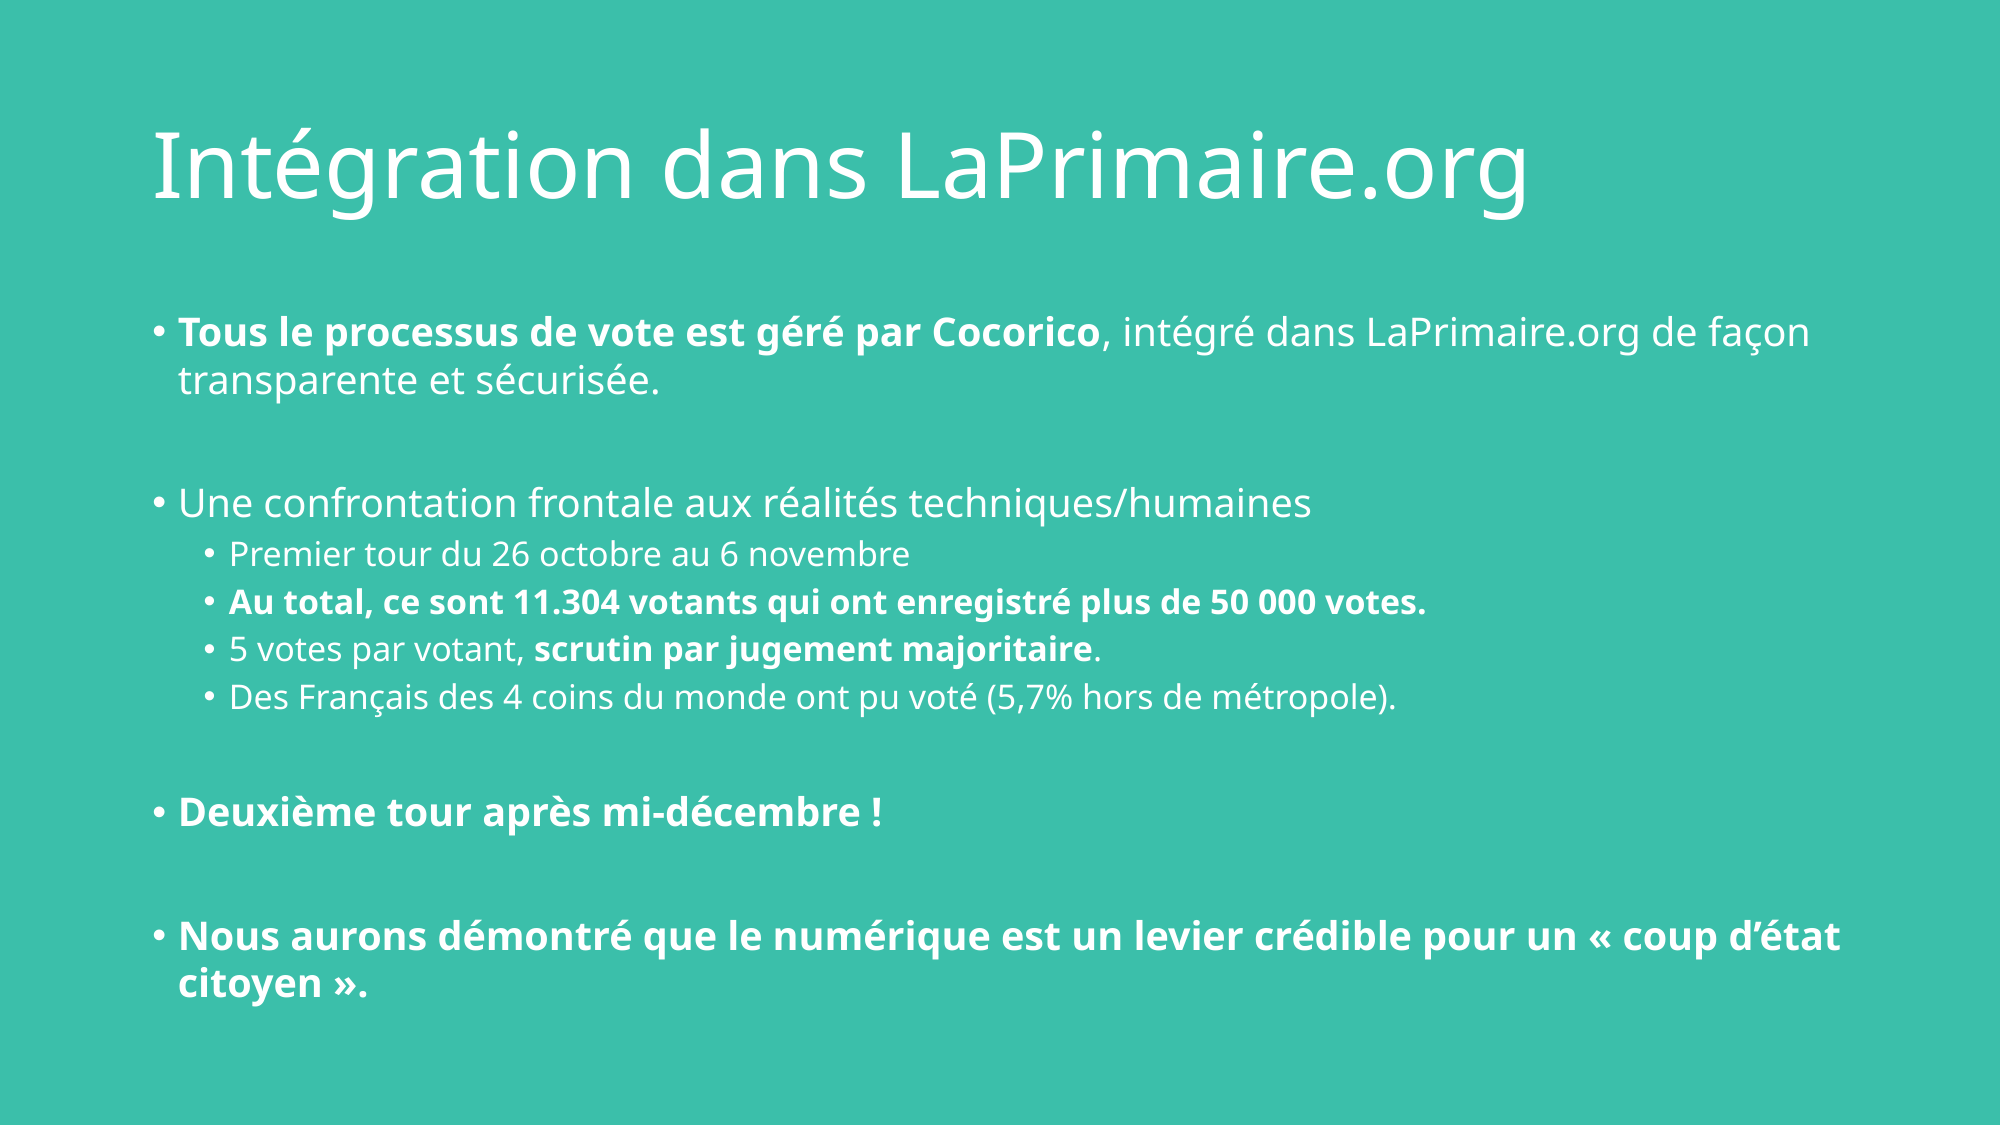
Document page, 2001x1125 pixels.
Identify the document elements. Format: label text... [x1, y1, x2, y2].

list Tous le processus de vote est géré par Cocorico, intégré dans LaPrimaire.org de façon transparente et sécurisée. Une confrontation frontale aux réalités techniques/humaines Premier tour du 26 octobre au 6 novembre Au total, ce sont 11.304 votants qui ont enregistré plus de 50 000 votes. 5 votes par votant, scrutin par jugement majoritaire. Des Français des 4 coins du monde ont pu voté (5,7% hors de métropole). Deuxième tour après mi-décembre ! Nous aurons démontré que le numérique est un levier crédible pour un « coup d’état citoyen ». [137, 299, 1863, 1014]
title Intégration dans LaPrimaire.org [137, 59, 1863, 278]
